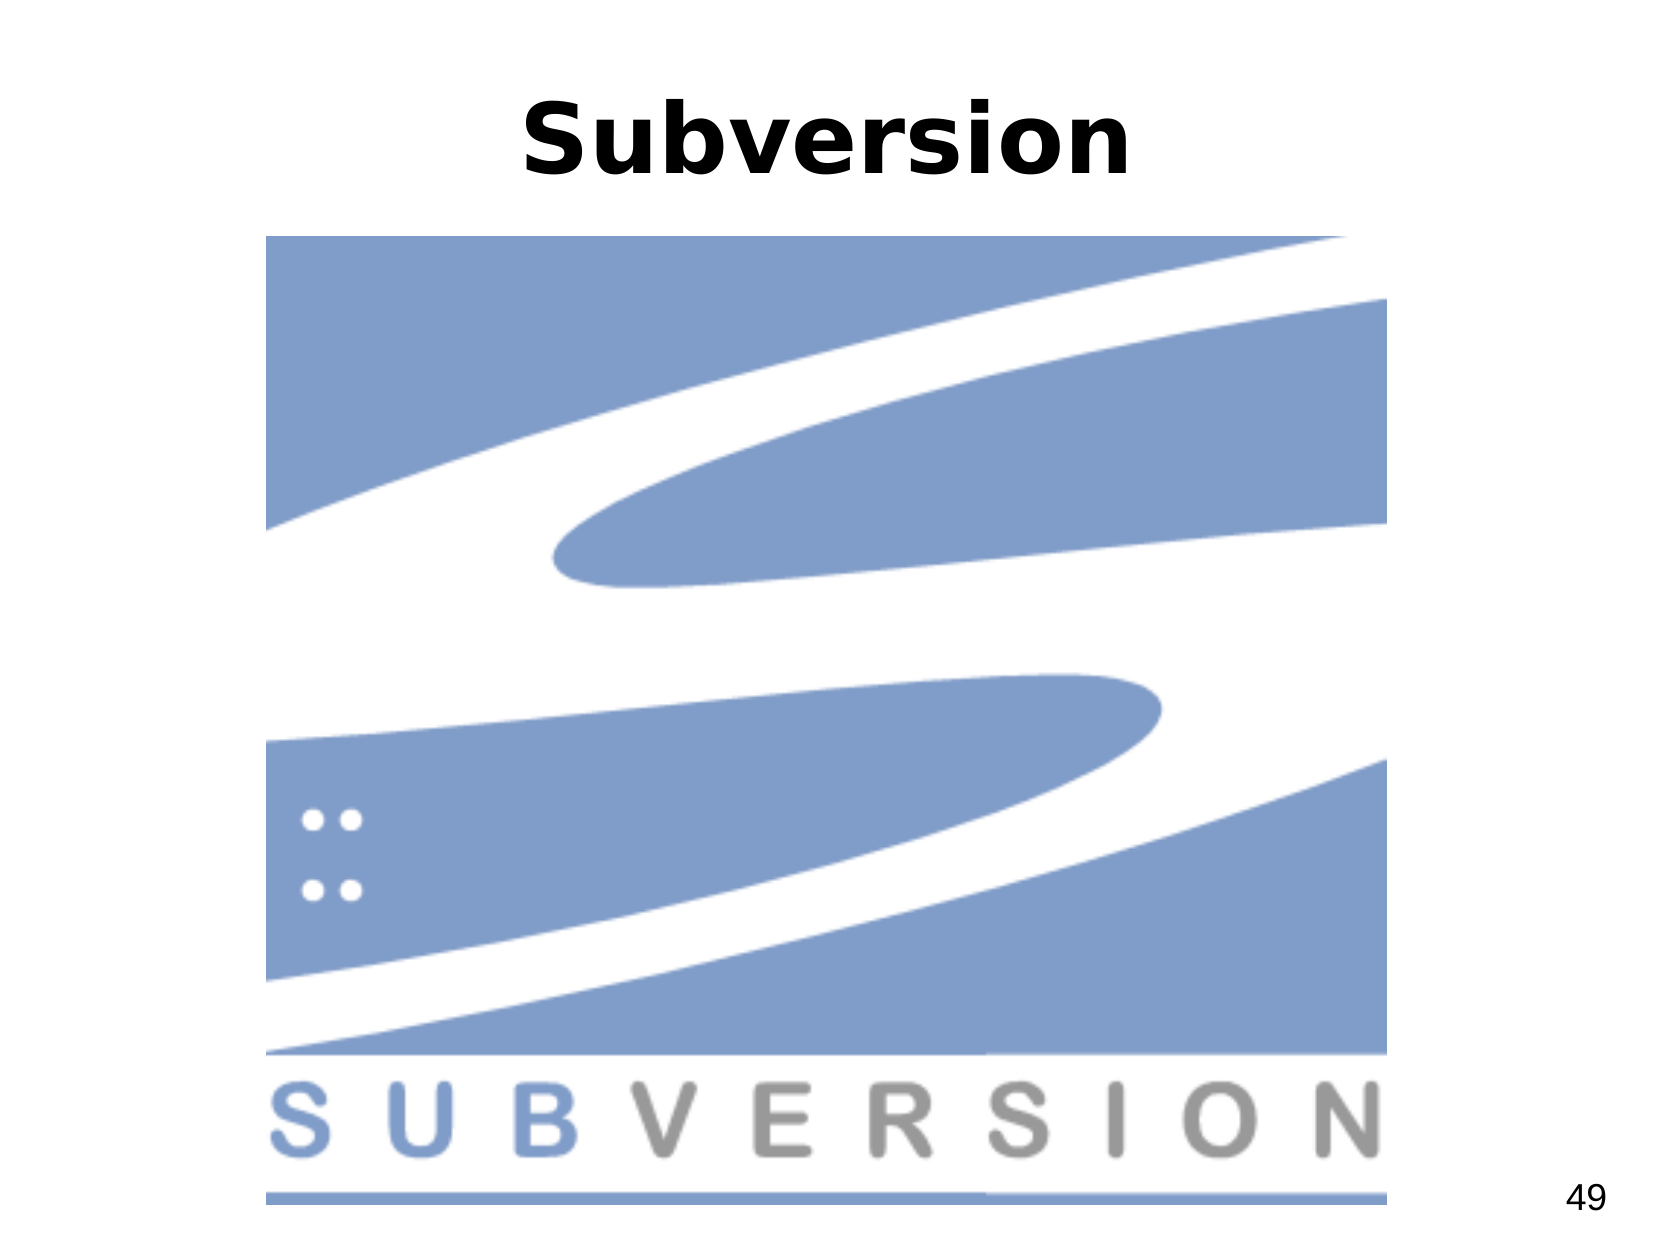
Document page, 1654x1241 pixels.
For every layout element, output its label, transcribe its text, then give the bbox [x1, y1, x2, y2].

picture [266, 236, 1387, 1205]
title Subversion [82, 61, 1571, 207]
